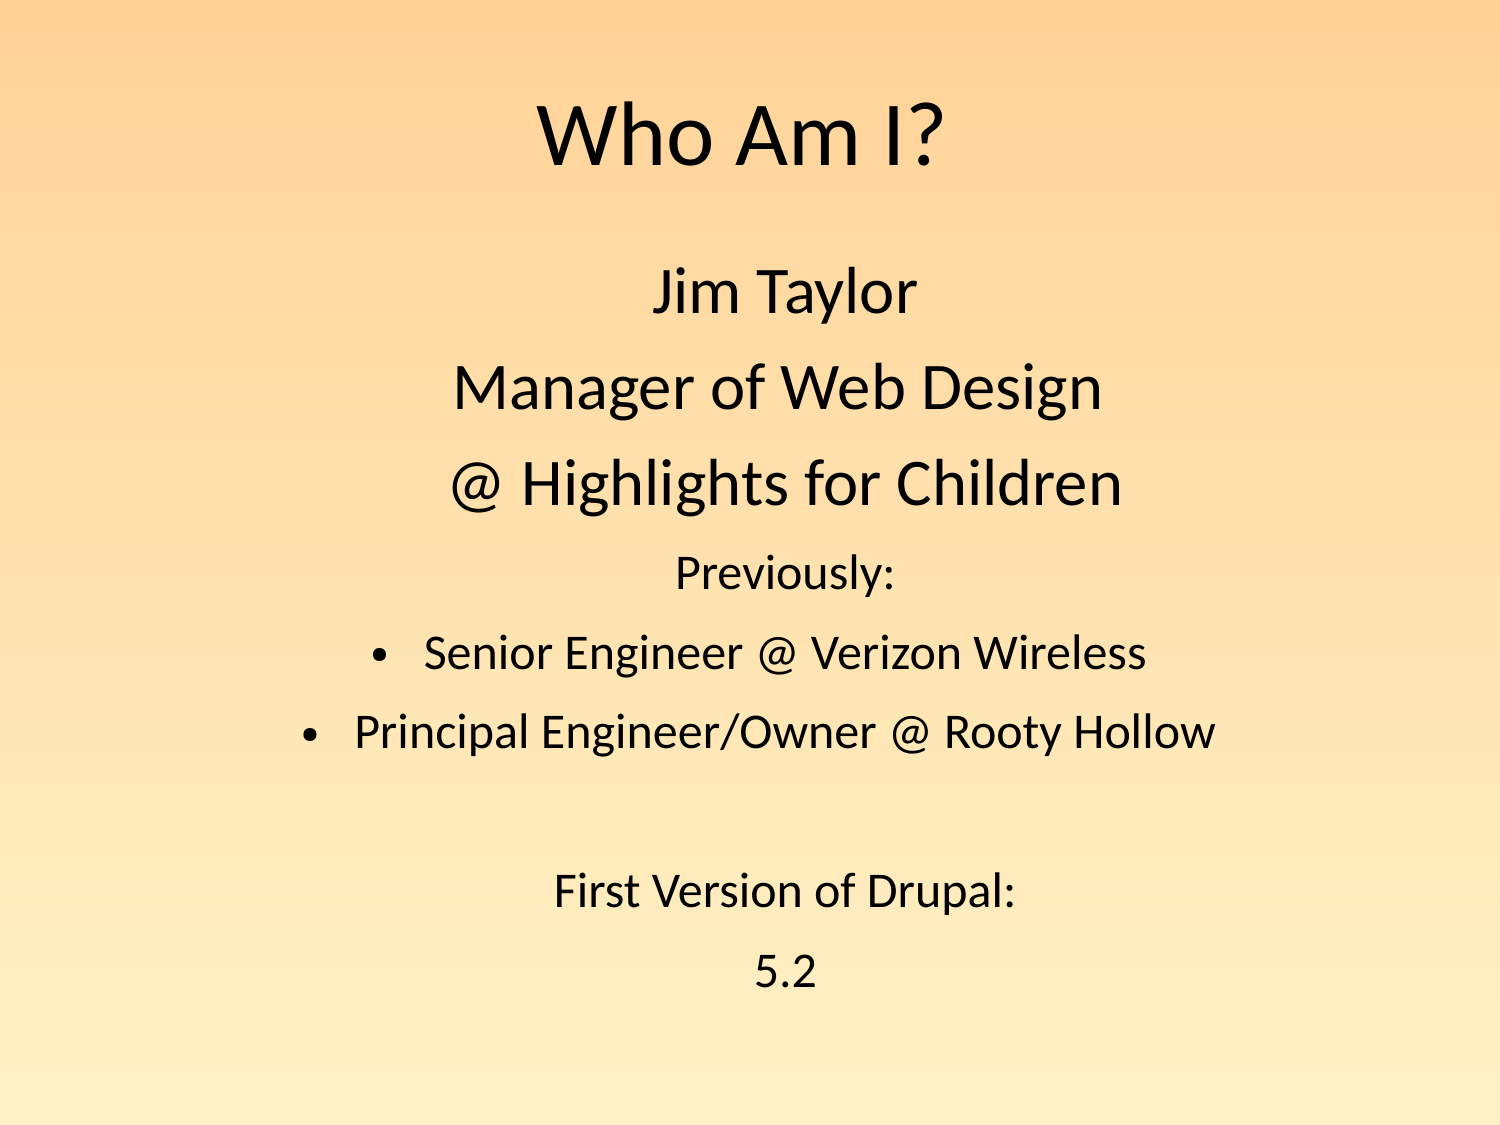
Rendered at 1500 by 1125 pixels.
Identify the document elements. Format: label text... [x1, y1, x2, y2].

list Jim Taylor Manager of Web Design @ Highlights for Children Previously: Senior Engineer @ Verizon Wireless Principal Engineer/Owner @ Rooty Hollow First Version of Drupal: 5.2 [75, 263, 1425, 1006]
title Who Am I? [105, 22, 1380, 263]
